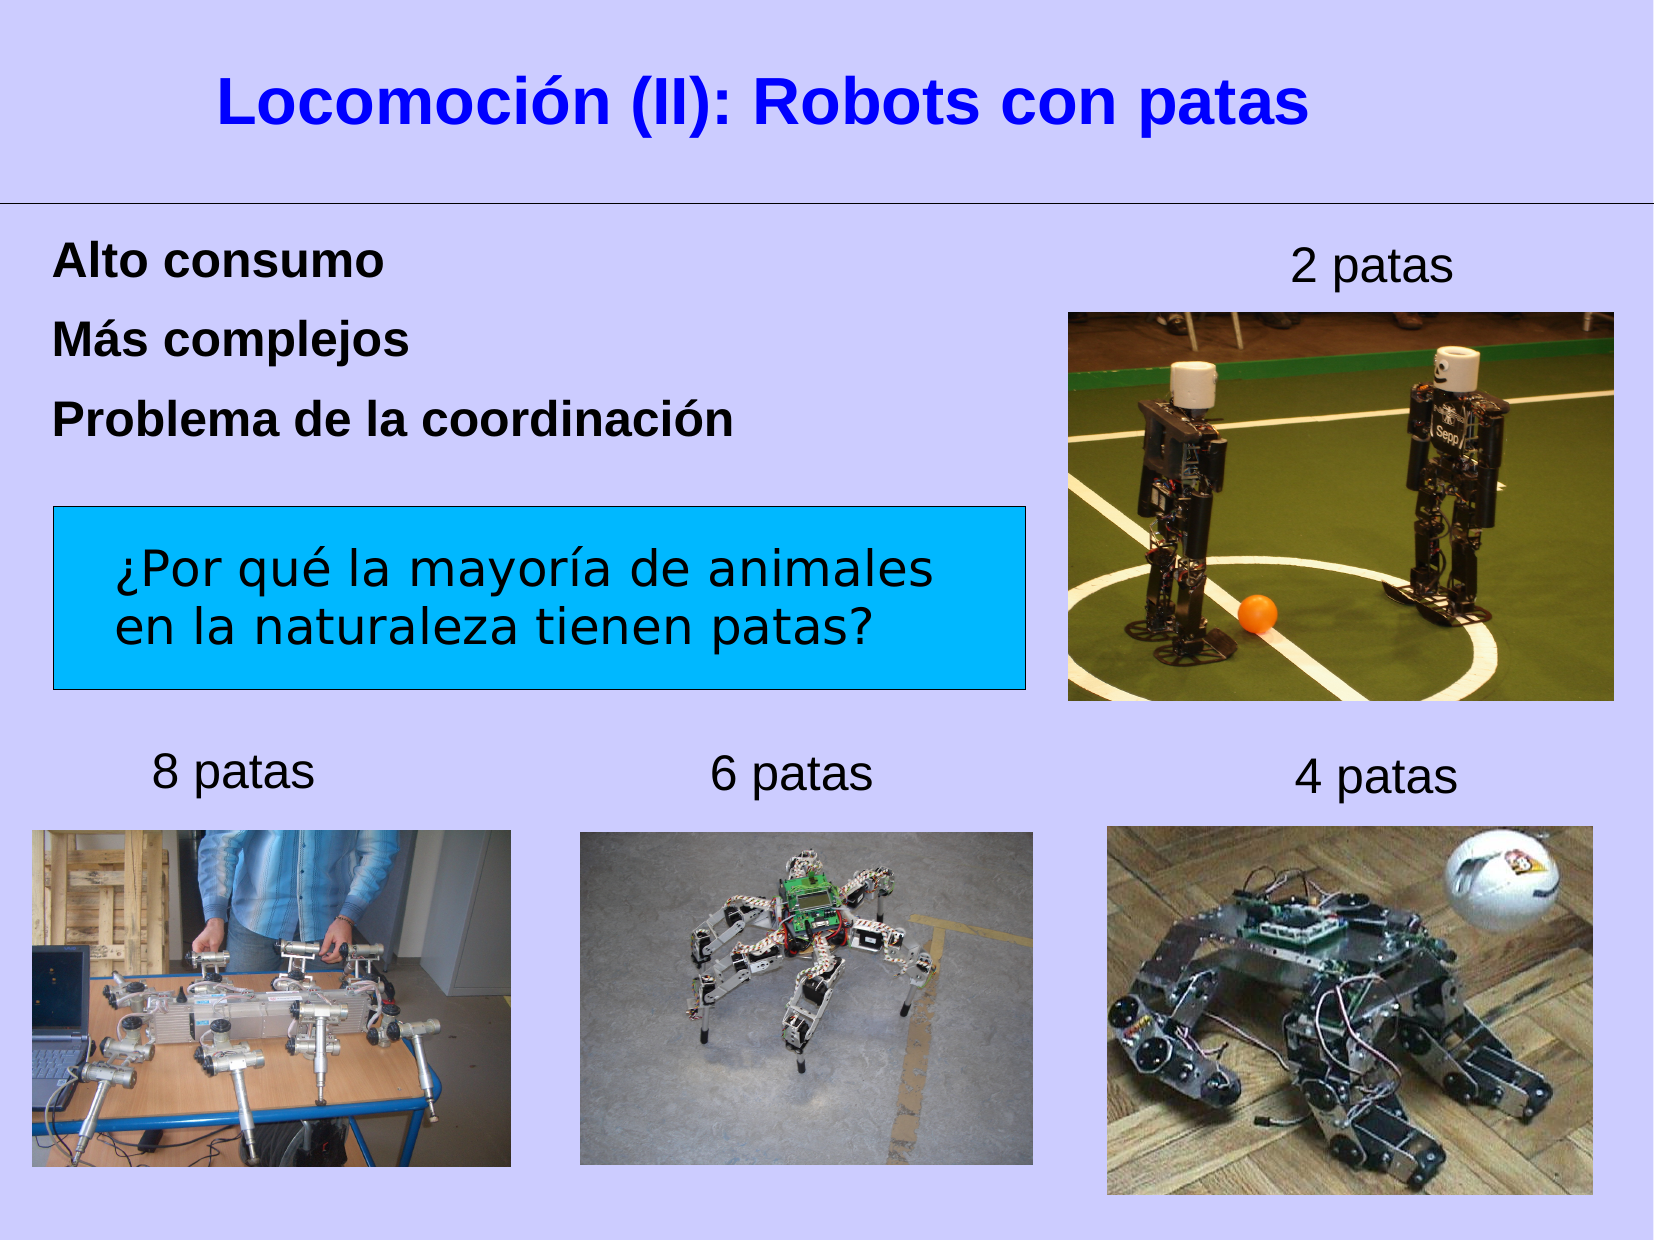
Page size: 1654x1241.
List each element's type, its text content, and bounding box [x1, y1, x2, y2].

text_box 2 patas [1290, 236, 1451, 293]
title Locomoción (II): Robots con patas [126, 0, 1402, 191]
text_box 4 patas [1294, 747, 1456, 804]
text_box 6 patas [709, 745, 871, 802]
picture [32, 830, 511, 1167]
text_box Alto consumo Más complejos Problema de la coordinación [37, 232, 1041, 447]
text_box 8 patas [151, 743, 313, 800]
picture [1068, 312, 1614, 701]
picture [1107, 826, 1593, 1195]
picture [580, 832, 1033, 1165]
text_box [53, 506, 1026, 690]
text_box ¿Por qué la mayoría de animales en la naturaleza tienen patas? [114, 539, 1004, 657]
